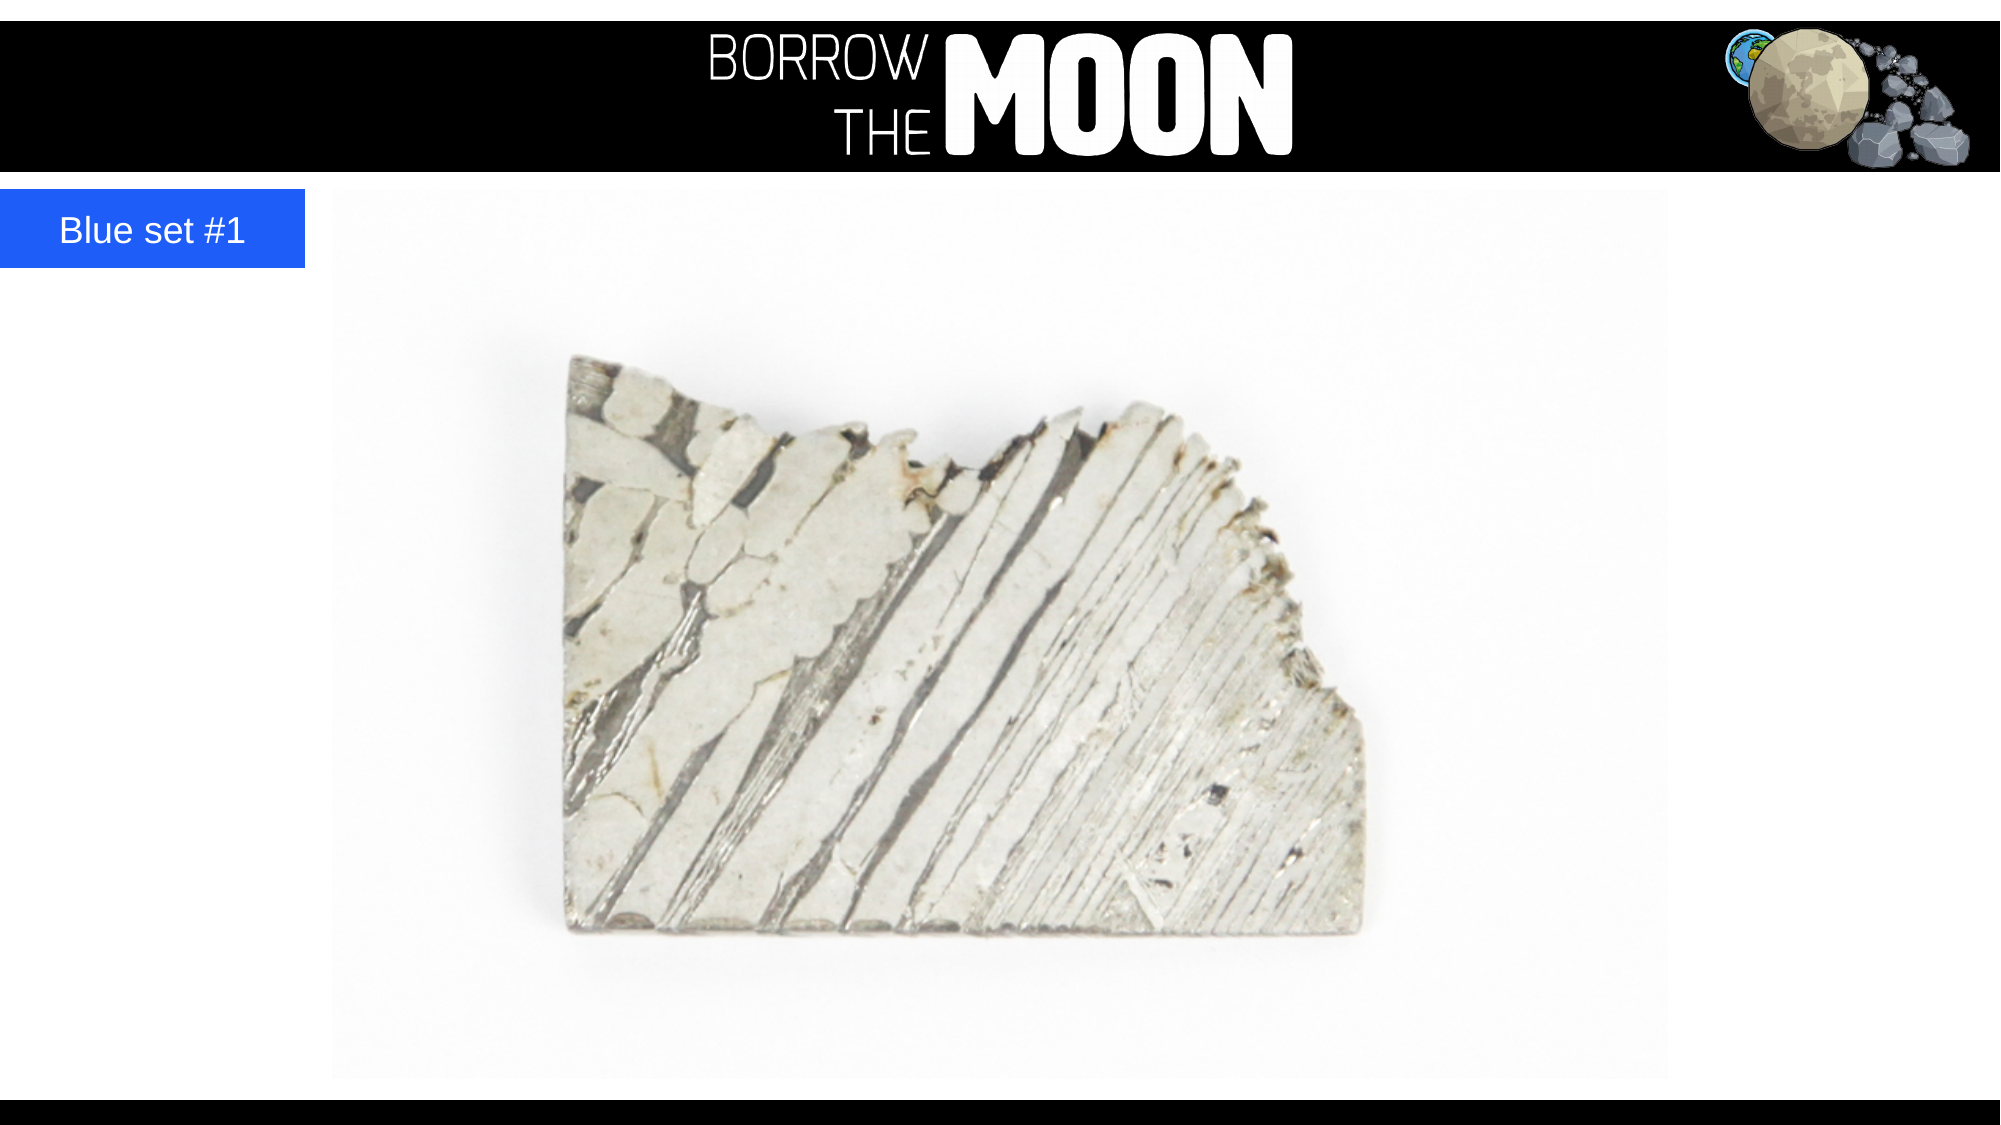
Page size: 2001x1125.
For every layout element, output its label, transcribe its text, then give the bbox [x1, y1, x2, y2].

picture [332, 189, 1668, 1079]
text_box Blue set #1 [0, 189, 305, 268]
